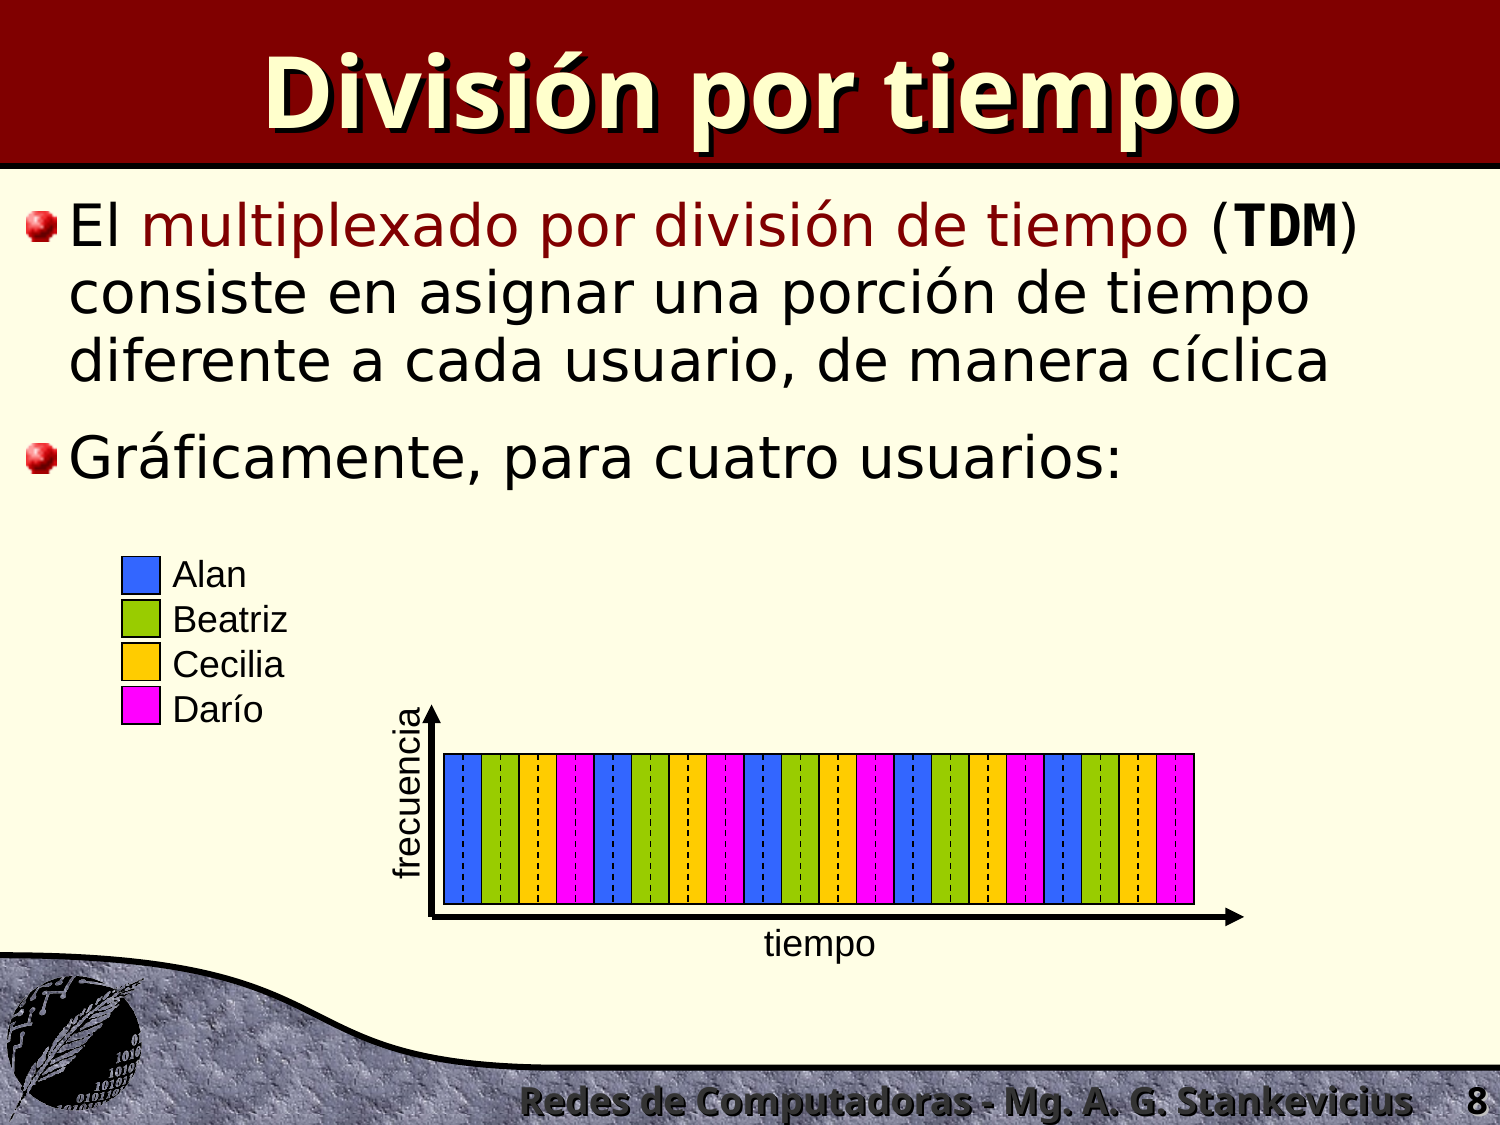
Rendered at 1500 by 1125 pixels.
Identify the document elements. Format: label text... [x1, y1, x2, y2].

picture [1047, 1100, 1054, 1110]
text_box [122, 643, 160, 681]
text_box Alan Beatriz Cecilia Darío [157, 542, 304, 739]
picture [790, 1100, 795, 1110]
text_box [122, 686, 160, 725]
text_box frecuencia [374, 692, 435, 895]
list El multiplexado por división de tiempo (TDM) consiste en asignar una porción de tiempo diferente a cada usuario, de manera cíclica Gráficamente, para cuatro usuarios: [11, 192, 1486, 845]
title División por tiempo [15, 5, 1485, 160]
text_box [122, 556, 160, 594]
picture [0, 959, 1500, 1125]
text_box [122, 599, 160, 638]
text_box tiempo [748, 911, 891, 972]
text_box [444, 754, 1195, 905]
